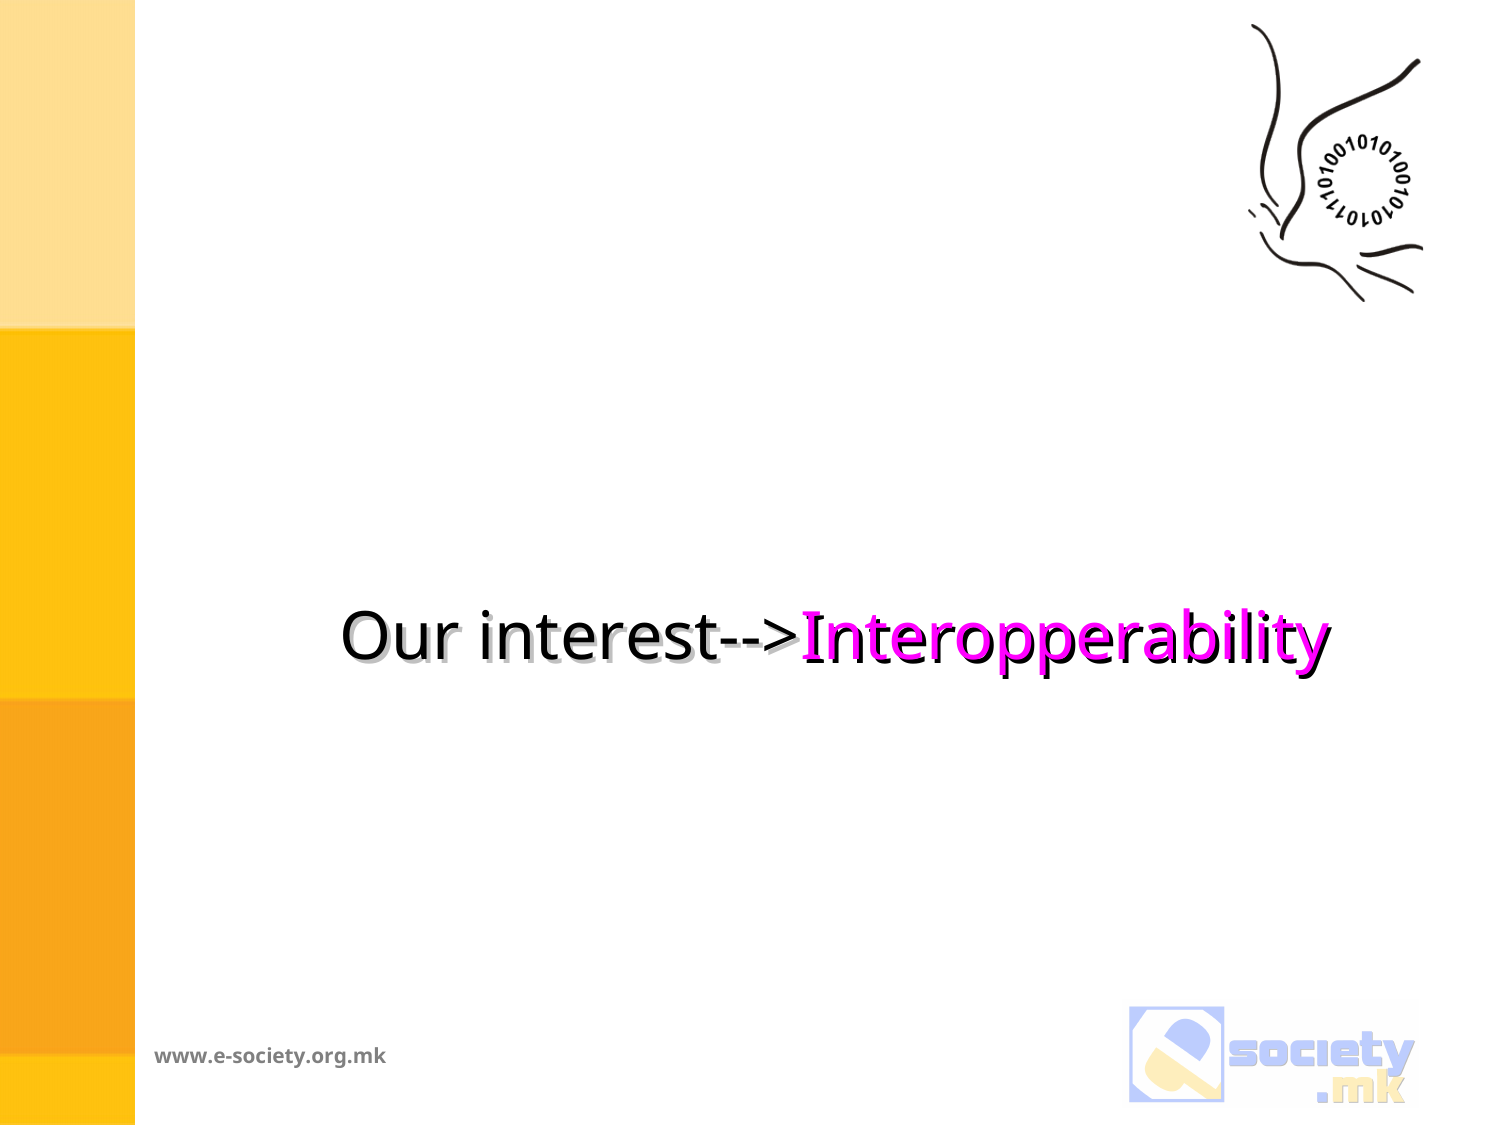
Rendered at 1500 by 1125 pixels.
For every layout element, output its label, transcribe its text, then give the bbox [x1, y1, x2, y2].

picture [1248, 24, 1424, 262]
picture [0, 0, 135, 1125]
subtitle Our interest-->Interopperability [169, 262, 1425, 1006]
